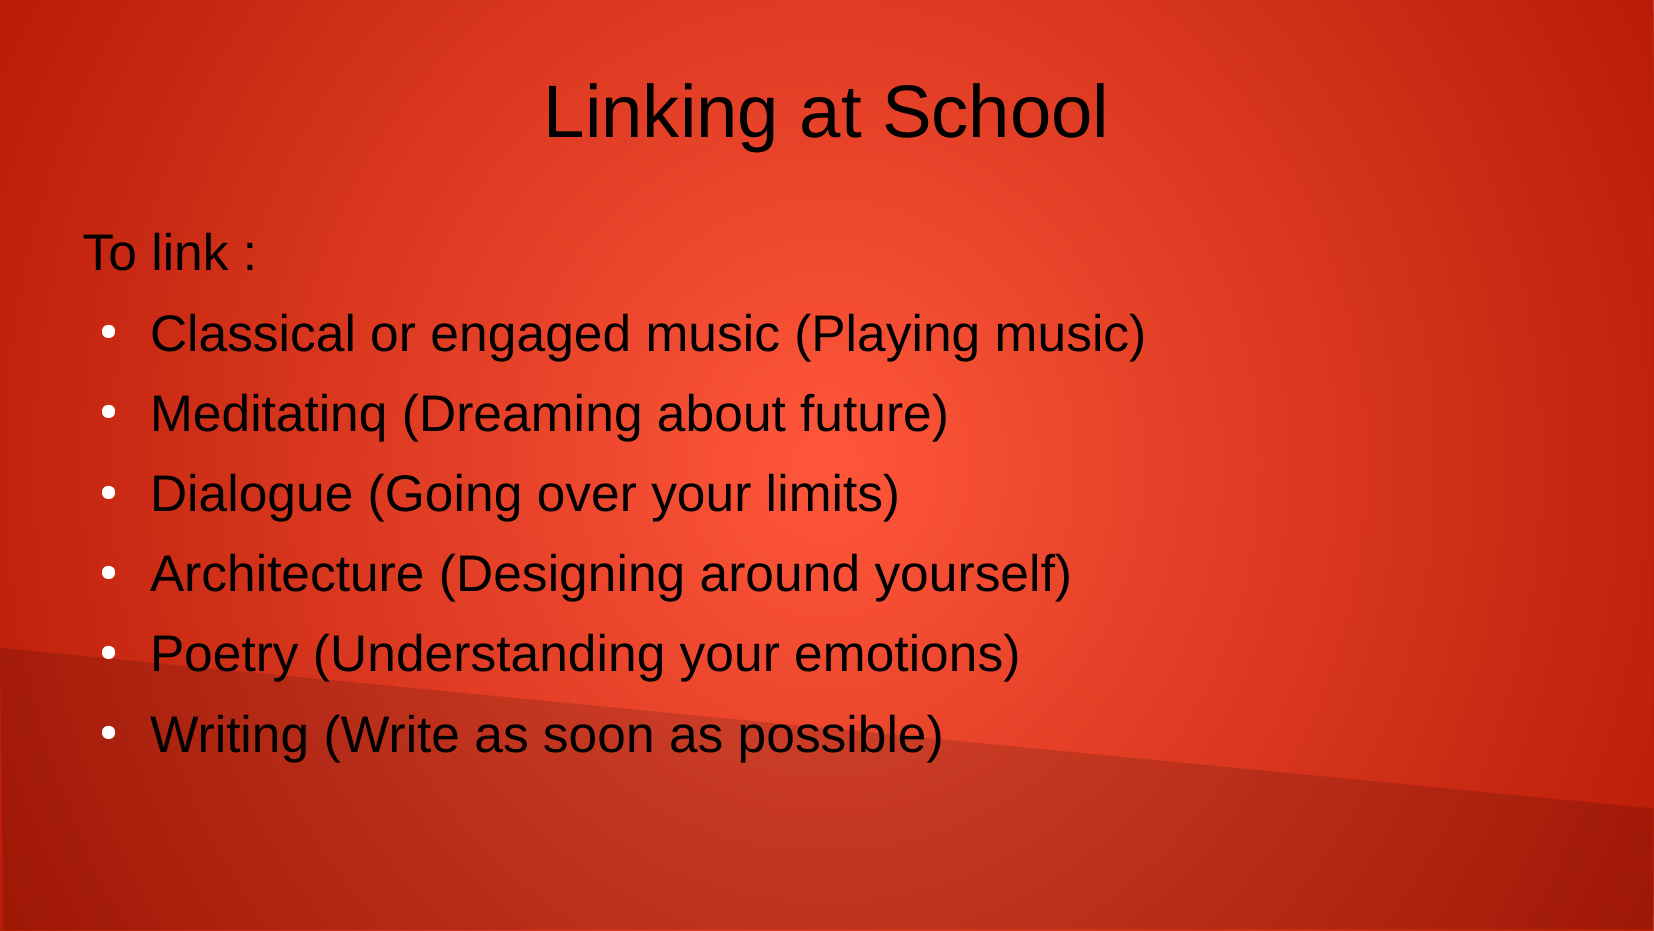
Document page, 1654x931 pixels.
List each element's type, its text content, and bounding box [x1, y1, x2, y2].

title Linking at School [82, 35, 1571, 189]
list To link : Classical or engaged music (Playing music) Meditatinq (Dreaming about future) Dialogue (Going over your limits) Architecture (Designing around yourself) Poetry (Understanding your emotions) Writing (Write as soon as possible) [82, 224, 1571, 764]
